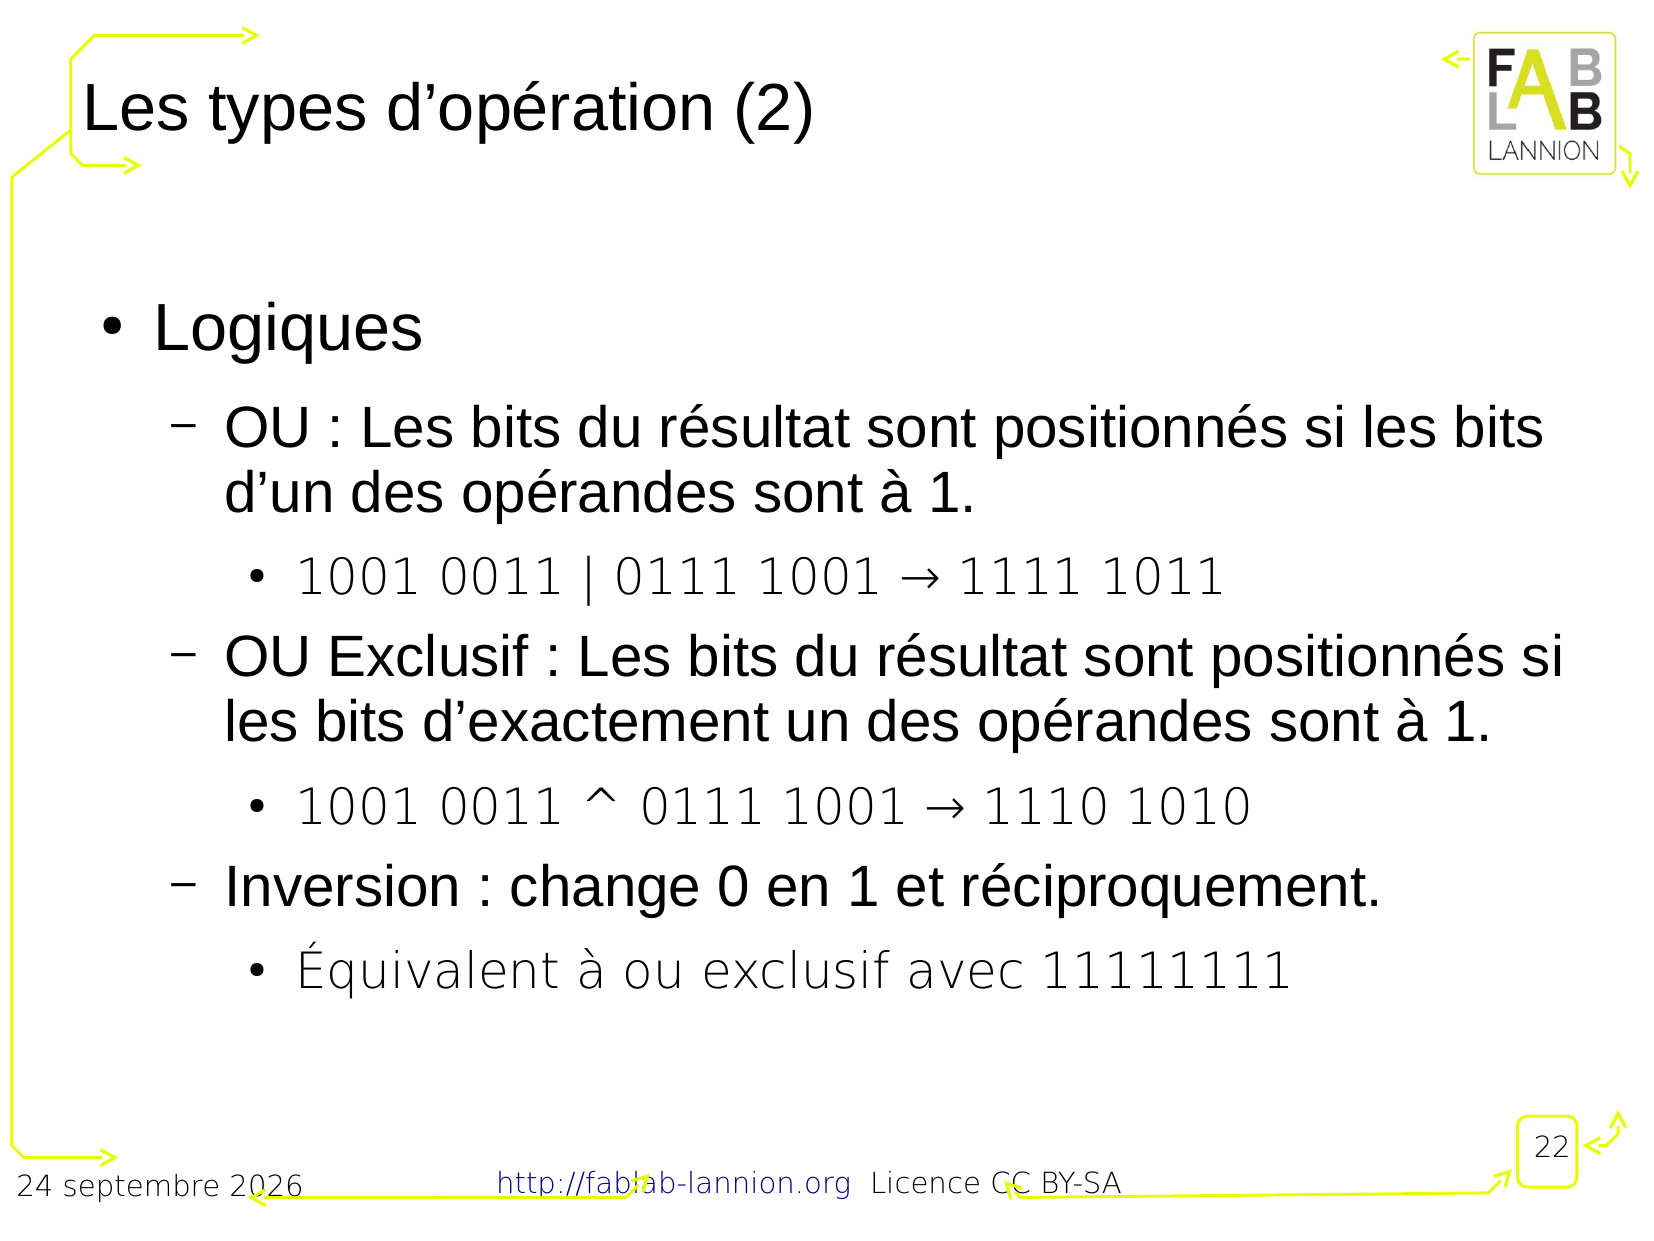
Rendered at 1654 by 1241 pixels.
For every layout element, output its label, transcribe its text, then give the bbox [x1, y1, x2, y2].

list Logiques OU : Les bits du résultat sont positionnés si les bits d’un des opérandes sont à 1. 1001 0011 | 0111 1001 → 1111 1011 OU Exclusif : Les bits du résultat sont positionnés si les bits d’exactement un des opérandes sont à 1. 1001 0011 ^ 0111 1001 → 1110 1010 Inversion : change 0 en 1 et réciproquement. Équivalent à ou exclusif avec 11111111 [82, 290, 1571, 1010]
title Les types d’opération (2) [82, 49, 1441, 166]
picture [1470, 29, 1619, 178]
